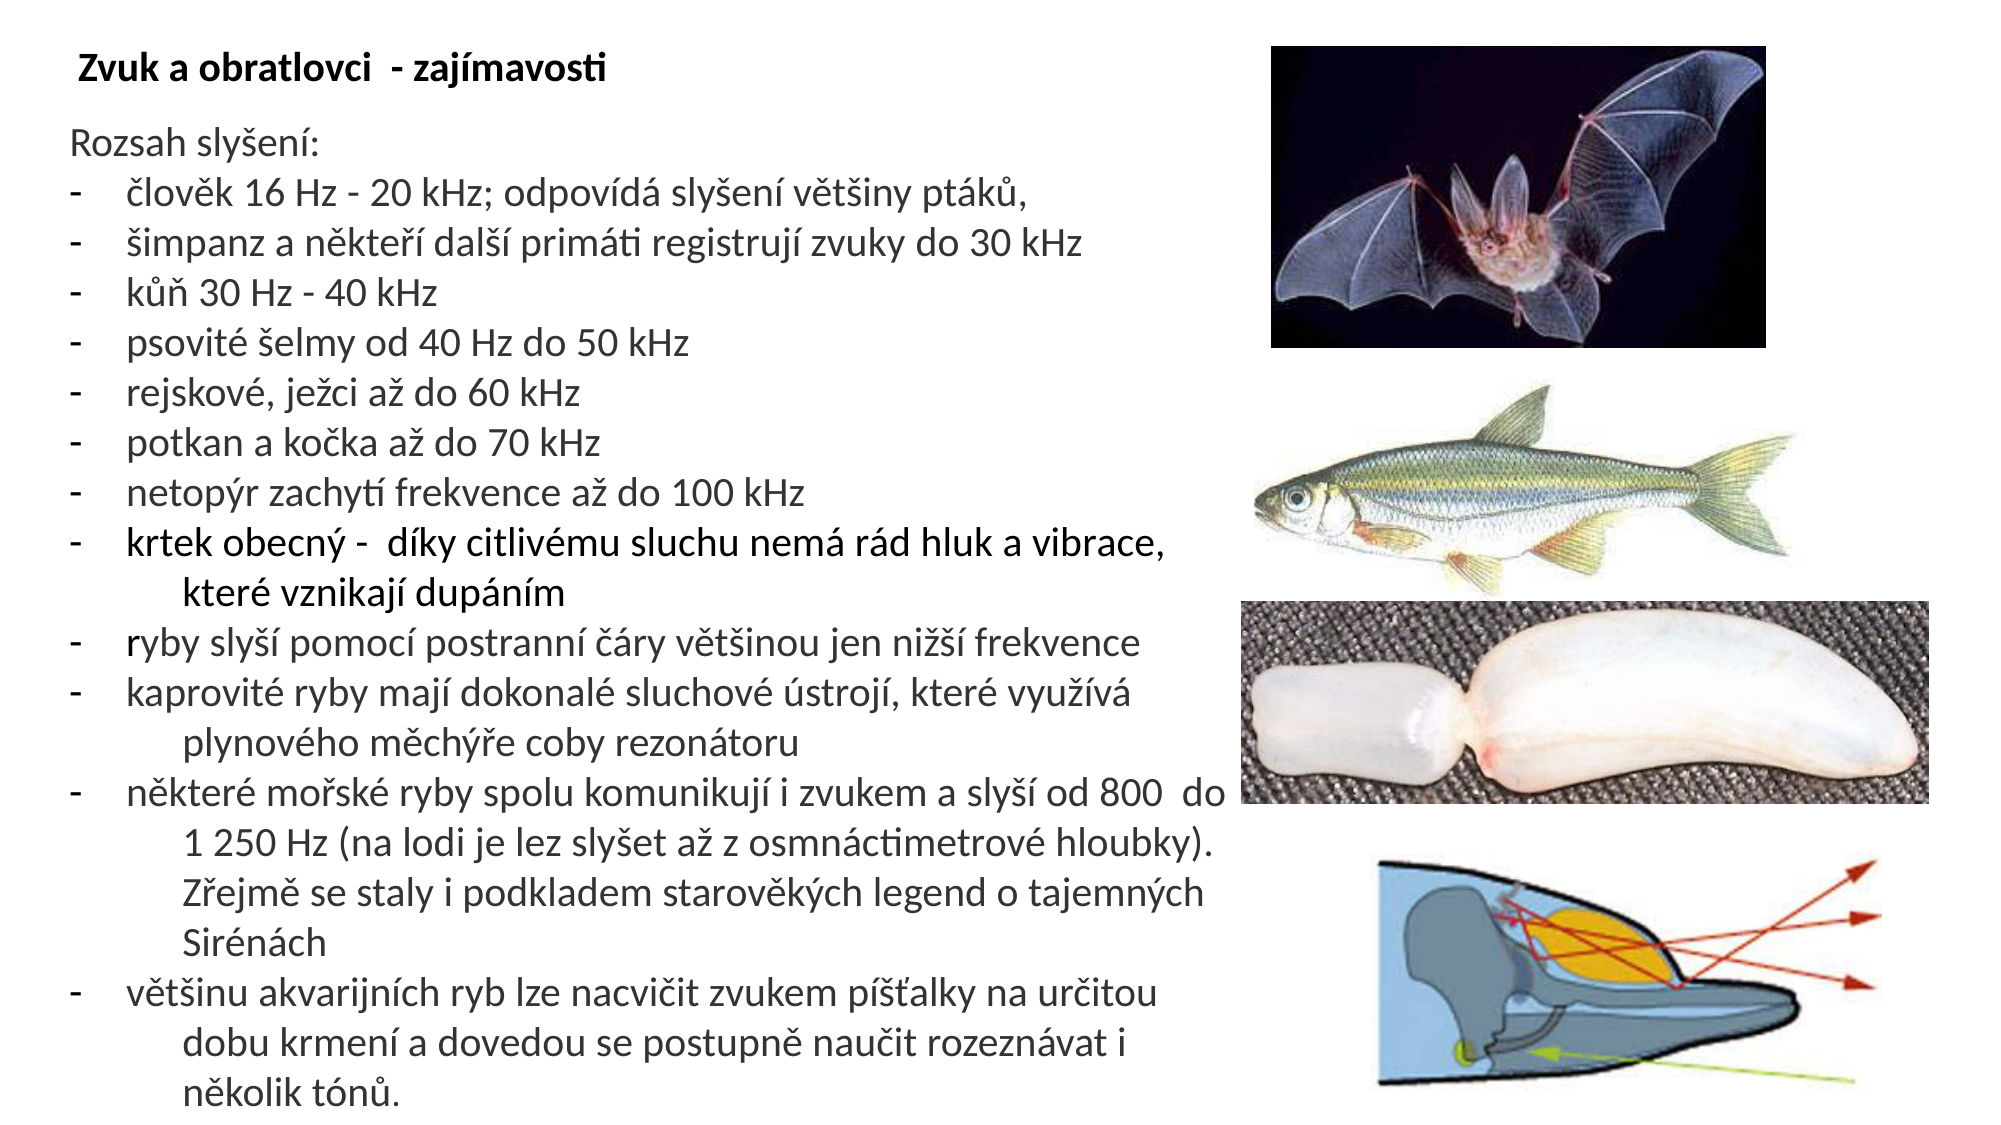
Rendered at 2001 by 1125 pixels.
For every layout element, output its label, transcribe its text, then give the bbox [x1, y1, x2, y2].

text_box Zvuk a obratlovci - zajímavosti [54, 31, 1164, 98]
picture [1241, 379, 1929, 804]
text_box Rozsah slyšení: člověk 16 Hz - 20 kHz; odpovídá slyšení většiny ptáků, šimpanz a někteří další primáti registrují zvuky do 30 kHz kůň 30 Hz - 40 kHz psovité šelmy od 40 Hz do 50 kHz rejskové, ježci až do 60 kHz potkan a kočka až do 70 kHz netopýr zachytí frekvence až do 100 kHz krtek obecný - díky citlivému sluchu nemá rád hluk a vibrace, které vznikají dupáním ryby slyší pomocí postranní čáry většinou jen nižší frekvence kaprovité ryby mají dokonalé sluchové ústrojí, které využívá plynového měchýře coby rezonátoru některé mořské ryby spolu komunikují i zvukem a slyší od 800 do 1 250 Hz (na lodi je lez slyšet až z osmnáctimetrové hloubky). Zřejmě se staly i podkladem starověkých legend o tajemných Sirénách většinu akvarijních ryb lze nacvičit zvukem píšťalky na určitou dobu krmení a dovedou se postupně naučit rozeznávat i několik tónů. [54, 106, 1272, 1082]
picture [1369, 853, 1882, 1095]
picture [1271, 46, 1766, 348]
